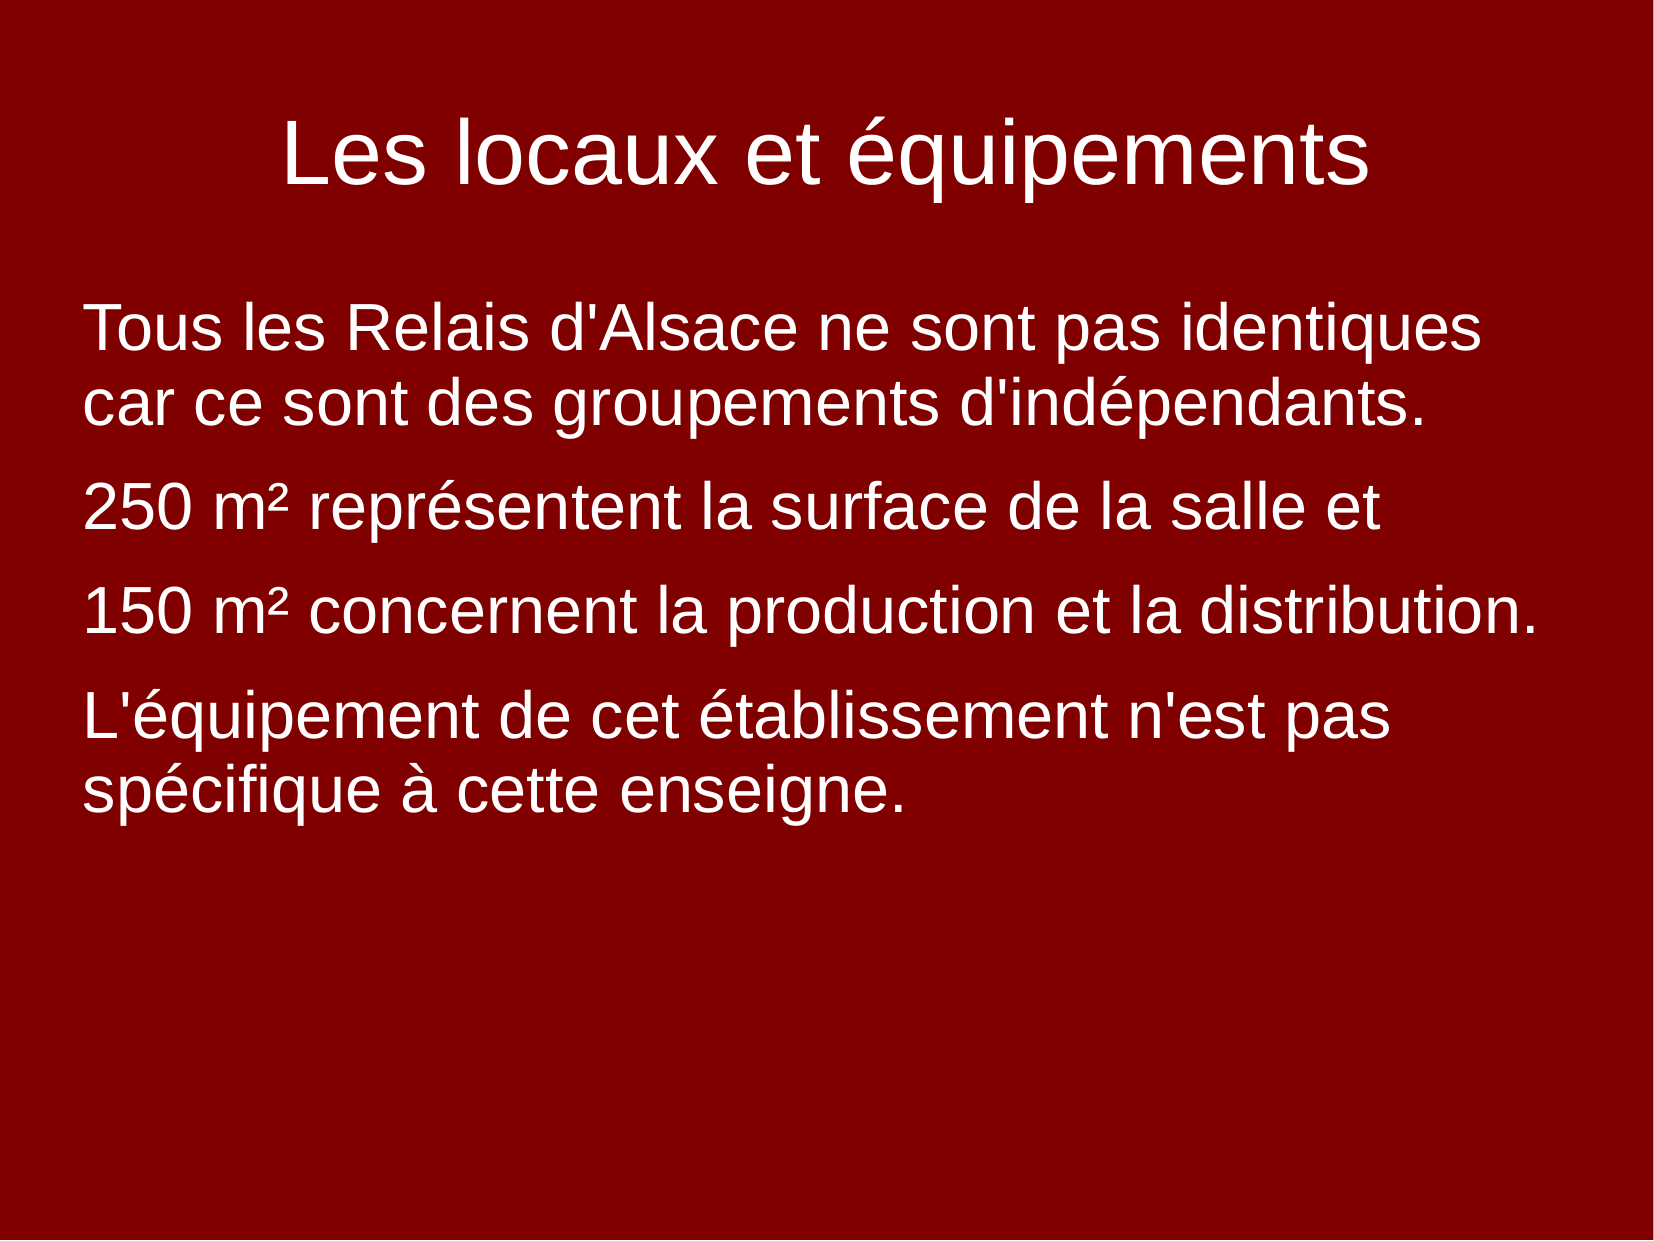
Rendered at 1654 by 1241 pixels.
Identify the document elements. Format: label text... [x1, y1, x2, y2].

list Tous les Relais d'Alsace ne sont pas identiques car ce sont des groupements d'indépendants. 250 m² représentent la surface de la salle et 150 m² concernent la production et la distribution. L'équipement de cet établissement n'est pas spécifique à cette enseigne. [82, 290, 1571, 1010]
title Les locaux et équipements [82, 49, 1571, 257]
